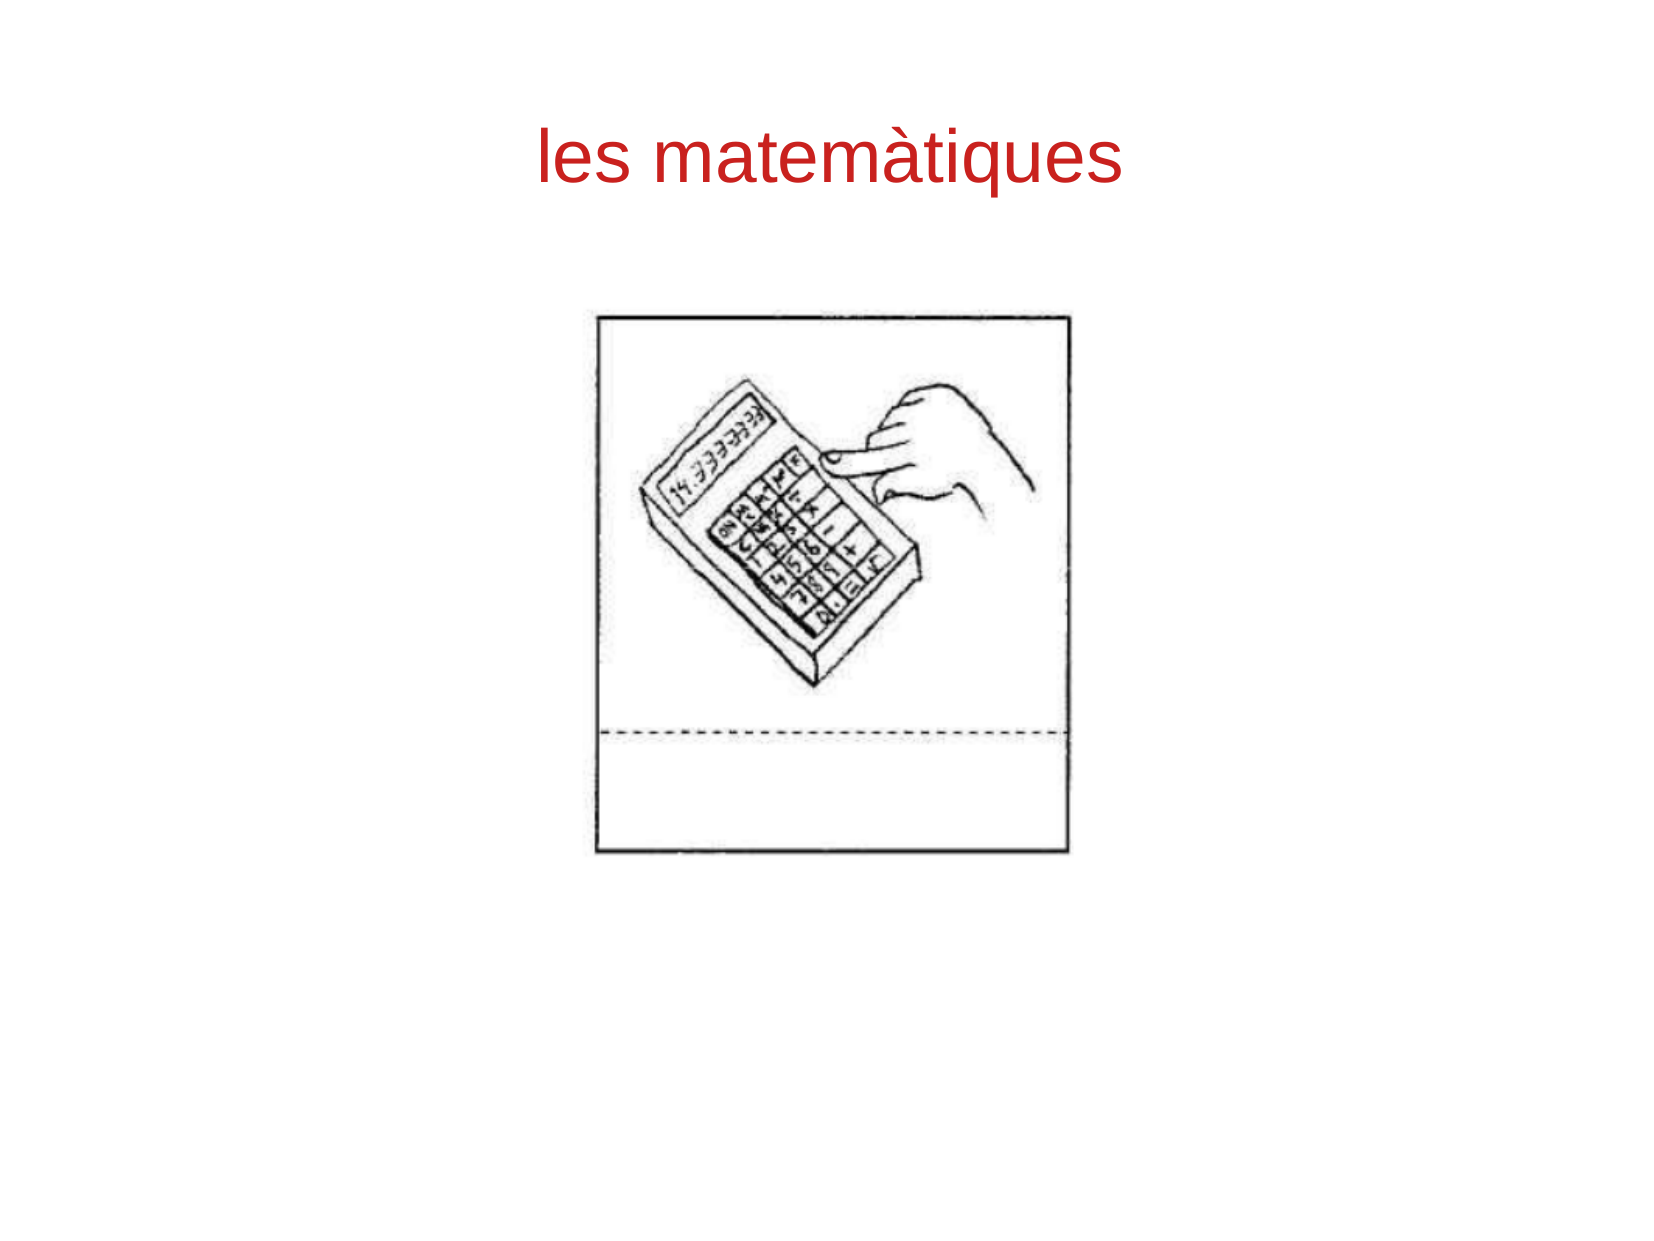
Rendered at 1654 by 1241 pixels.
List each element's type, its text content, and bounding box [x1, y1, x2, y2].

text_box les matemàtiques [289, 49, 1371, 257]
picture [581, 291, 1094, 873]
